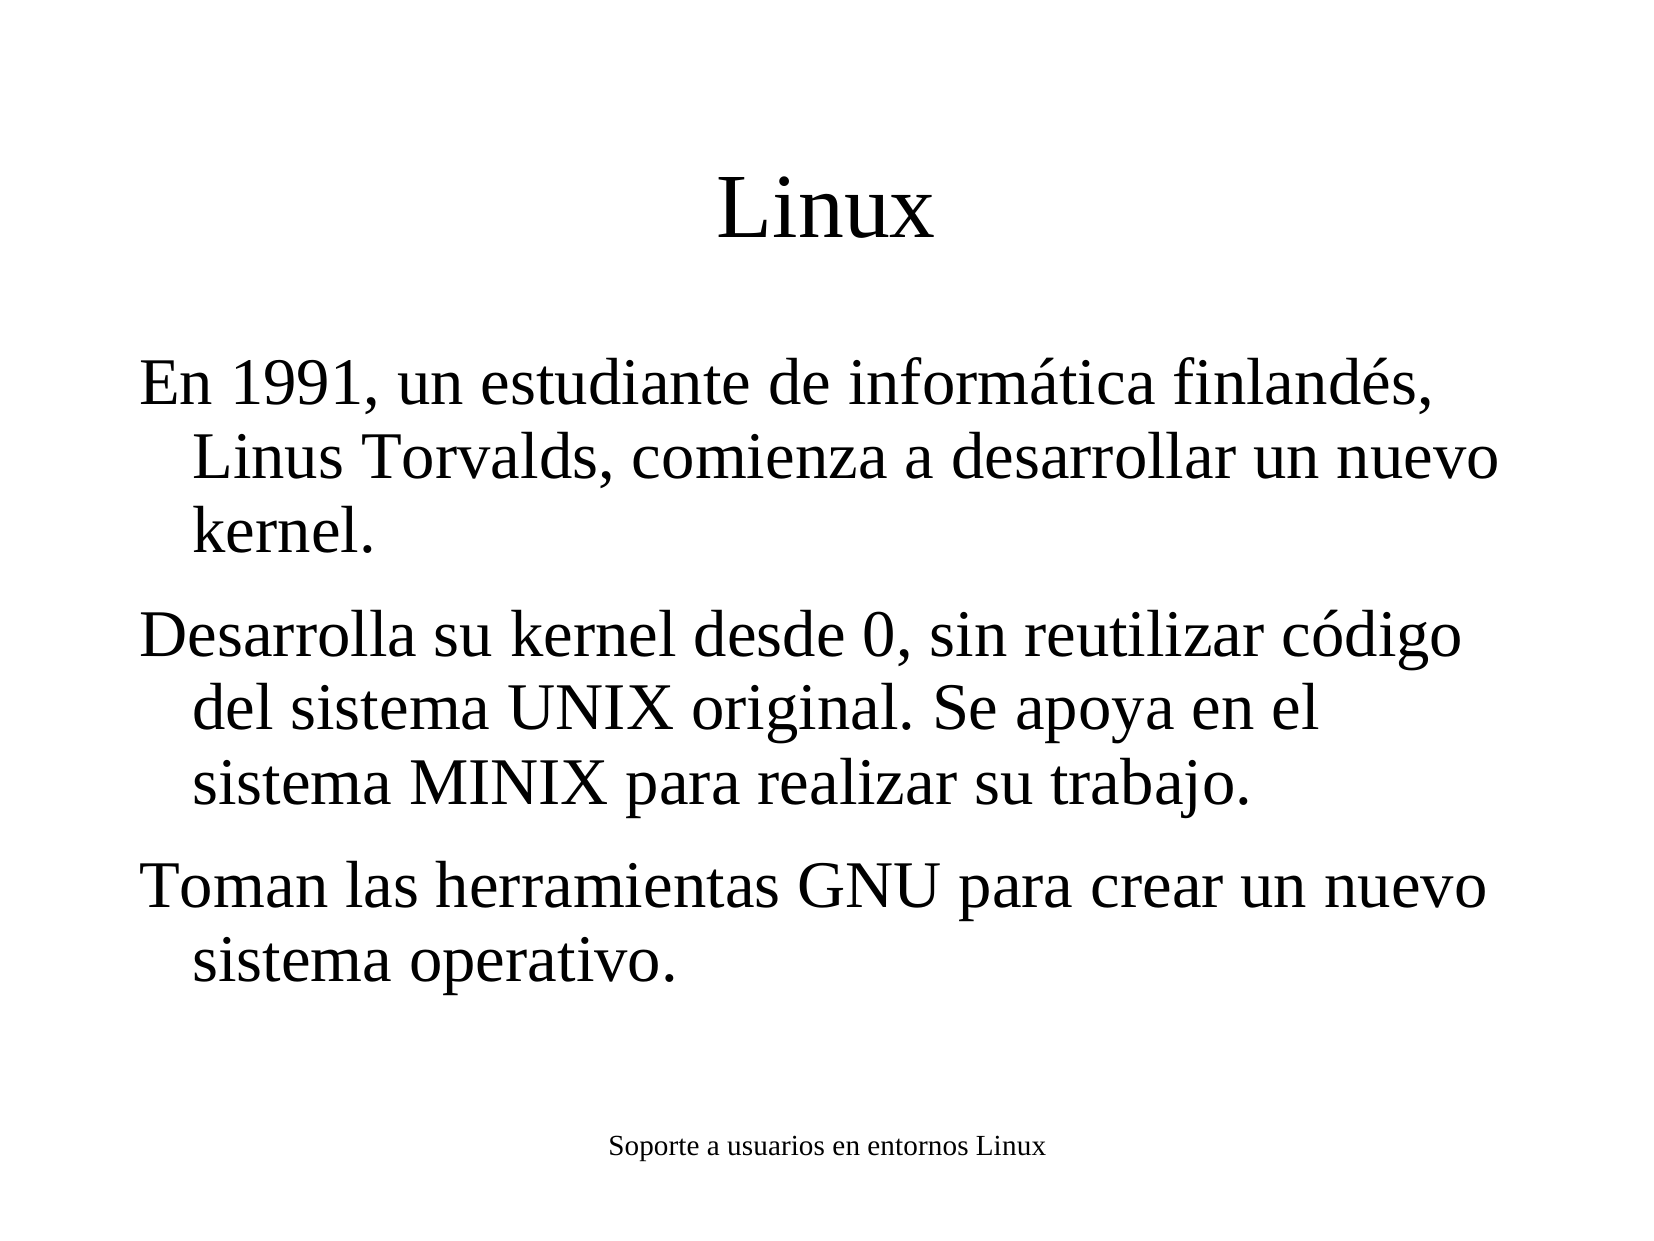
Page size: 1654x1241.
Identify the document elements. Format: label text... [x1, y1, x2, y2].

list En 1991, un estudiante de informática finlandés, Linus Torvalds, comienza a desarrollar un nuevo kernel. Desarrolla su kernel desde 0, sin reutilizar código del sistema UNIX original. Se apoya en el sistema MINIX para realizar su trabajo. Toman las herramientas GNU para crear un nuevo sistema operativo. [121, 344, 1534, 1127]
title Linux [121, 102, 1534, 311]
